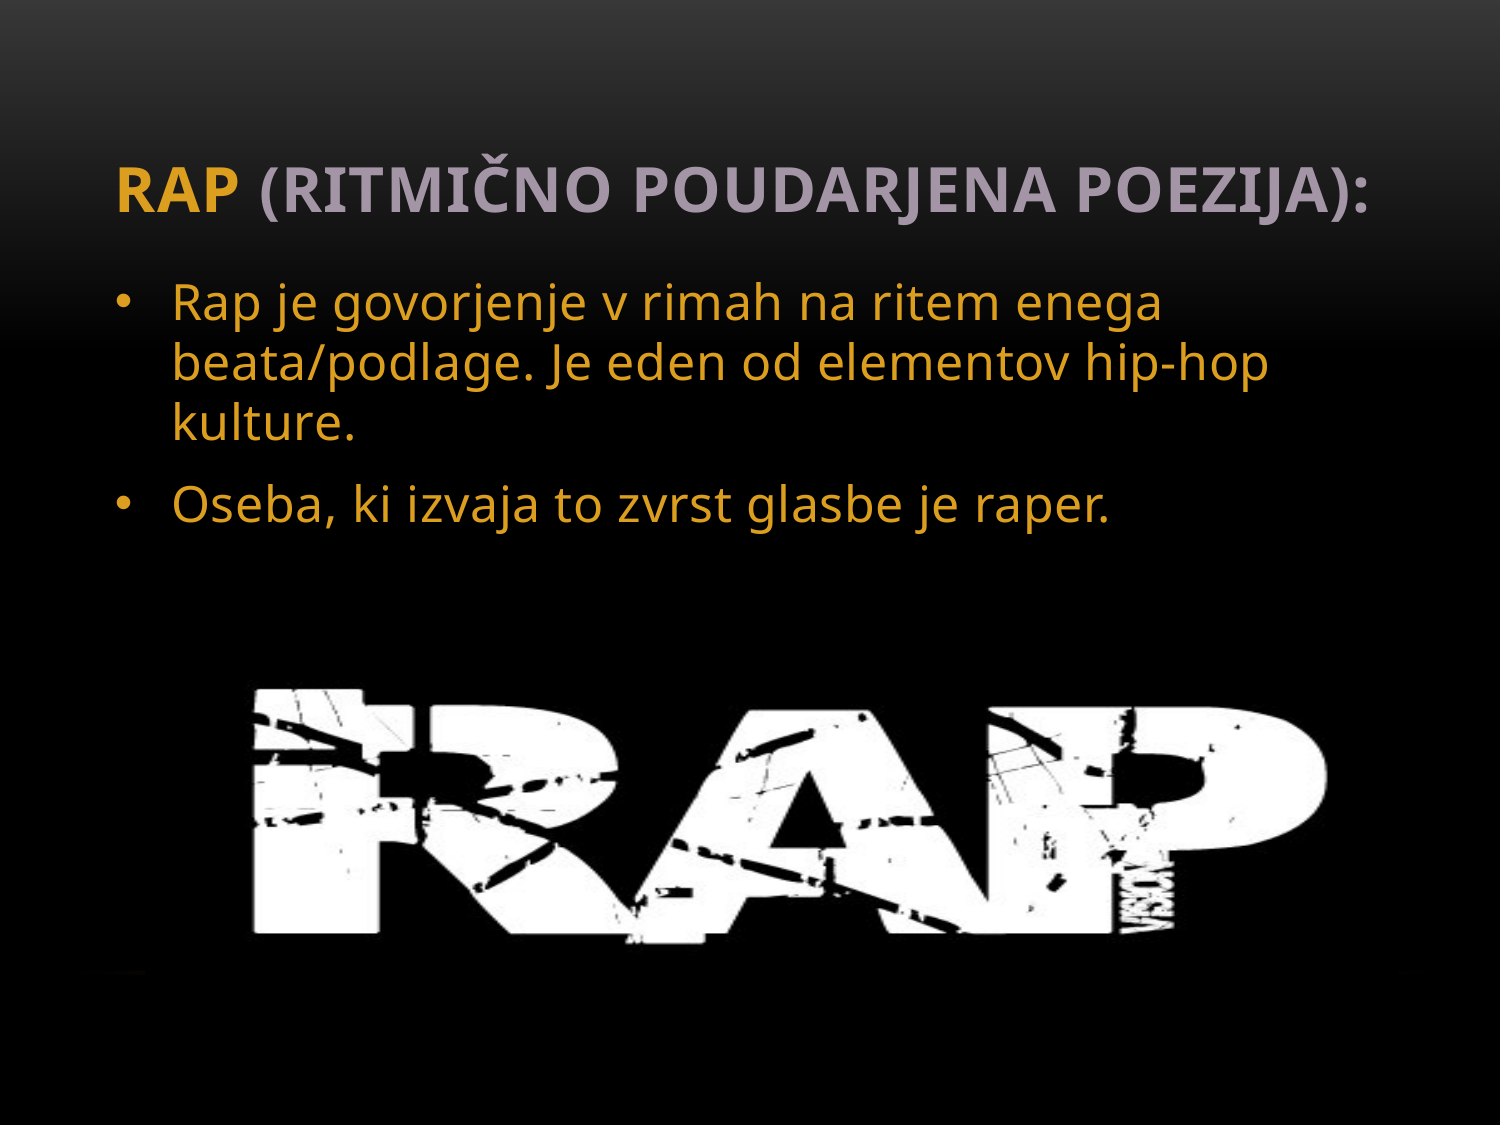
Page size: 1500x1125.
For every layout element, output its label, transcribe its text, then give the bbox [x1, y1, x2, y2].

picture [0, 0, 1500, 1125]
list Rap je govorjenje v rimah na ritem enega beata/podlage. Je eden od elementov hip-hop kulture. Oseba, ki izvaja to zvrst glasbe je raper. [99, 262, 1400, 938]
title RAP (Ritmično poudarjena poezija): [99, 45, 1400, 233]
